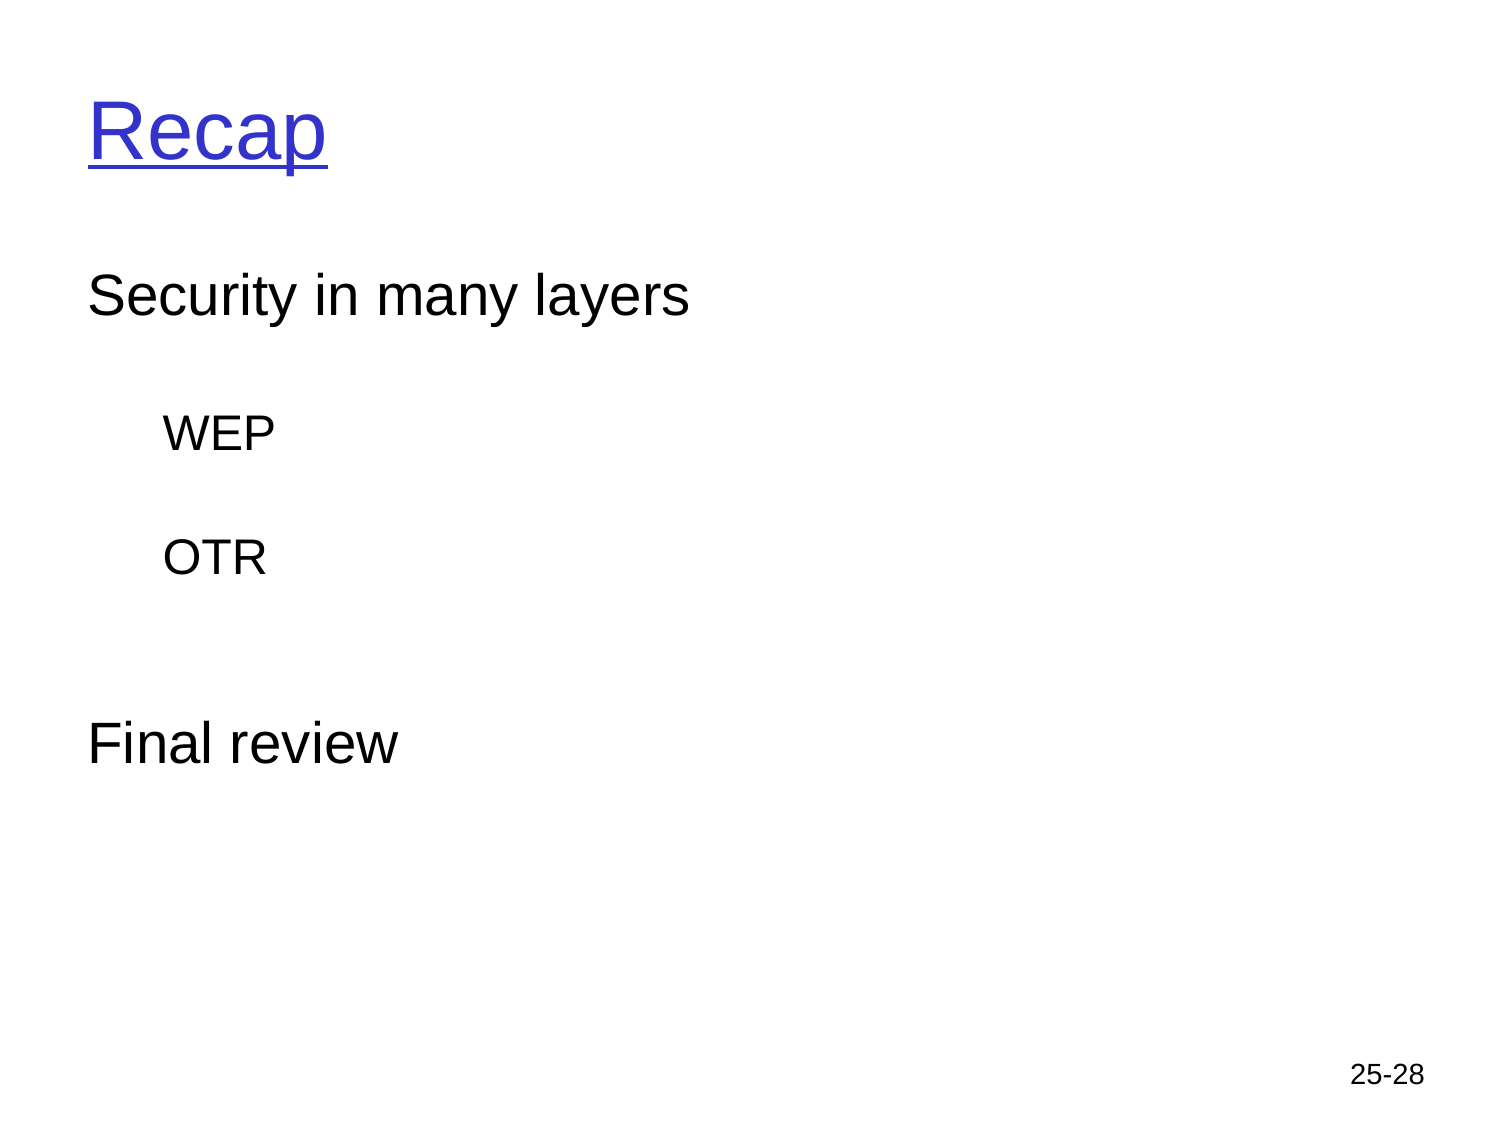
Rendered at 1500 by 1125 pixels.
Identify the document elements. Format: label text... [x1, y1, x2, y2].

list Security in many layers WEP OTR Final review [87, 262, 1363, 1026]
title Recap [87, 23, 1363, 239]
